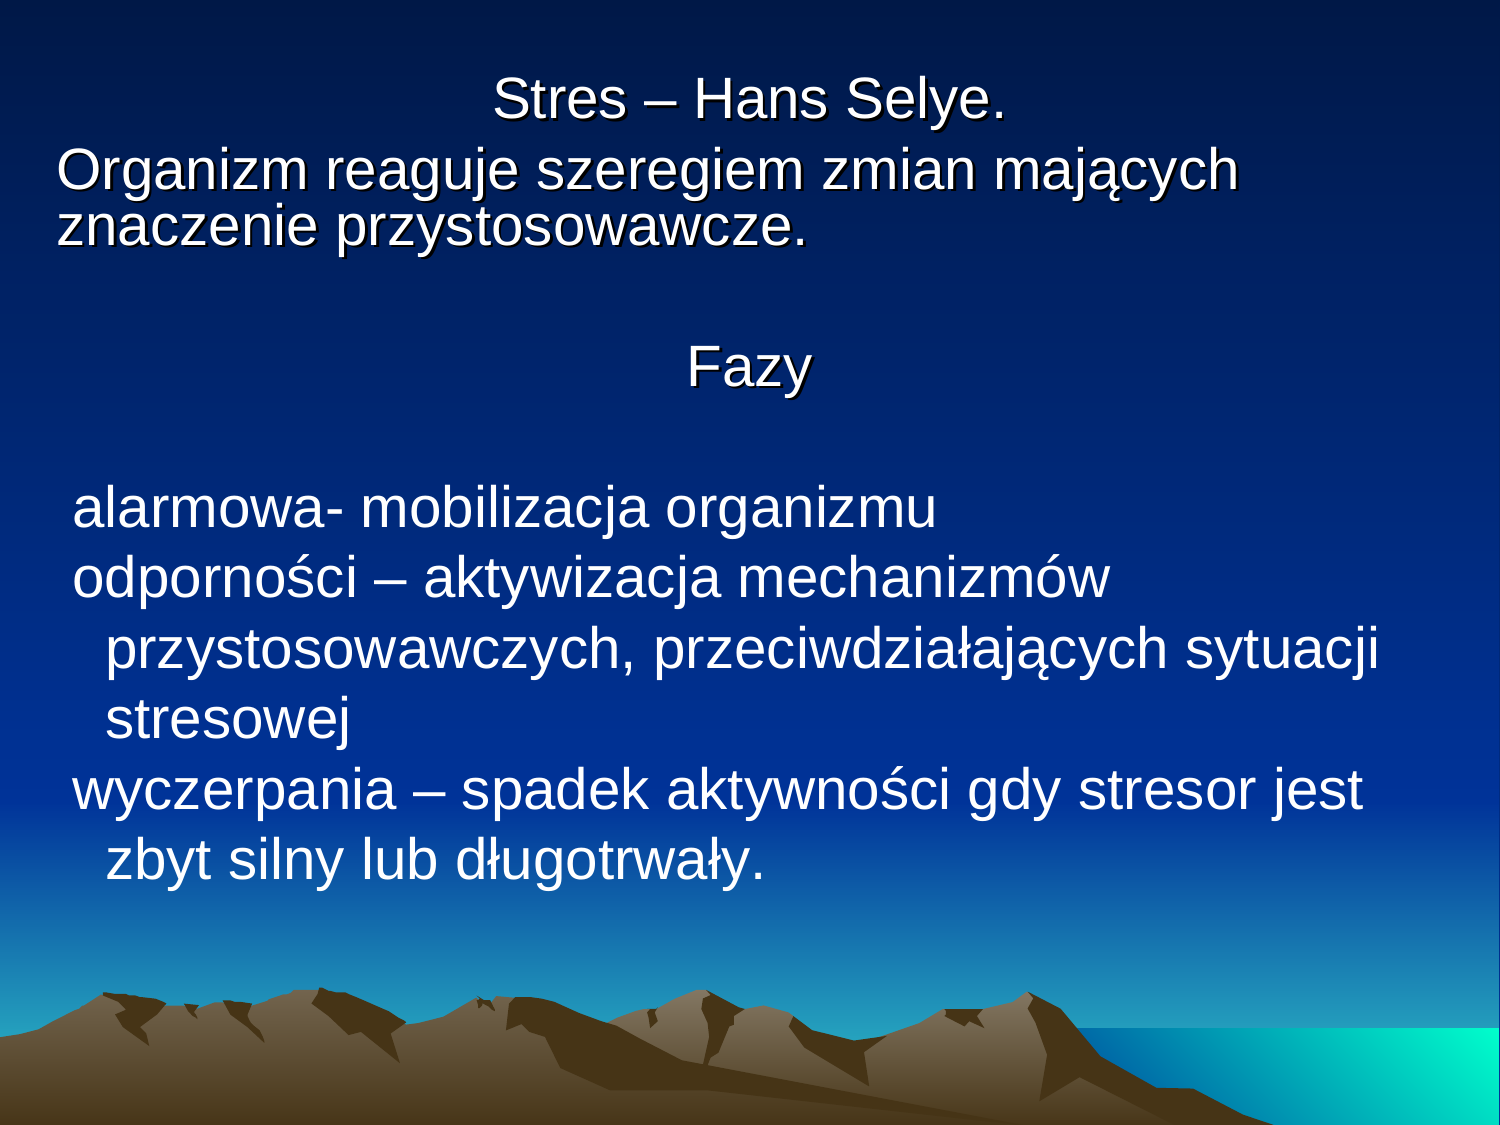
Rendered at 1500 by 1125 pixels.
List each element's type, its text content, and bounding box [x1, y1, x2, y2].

text_box Stres – Hans Selye. Organizm reaguje szeregiem zmian mających znaczenie przystosowawcze. Fazy alarmowa- mobilizacja organizmu odporności – aktywizacja mechanizmów przystosowawczych, przeciwdziałających sytuacji stresowej wyczerpania – spadek aktywności gdy stresor jest zbyt silny lub długotrwały. [41, 66, 1459, 1071]
